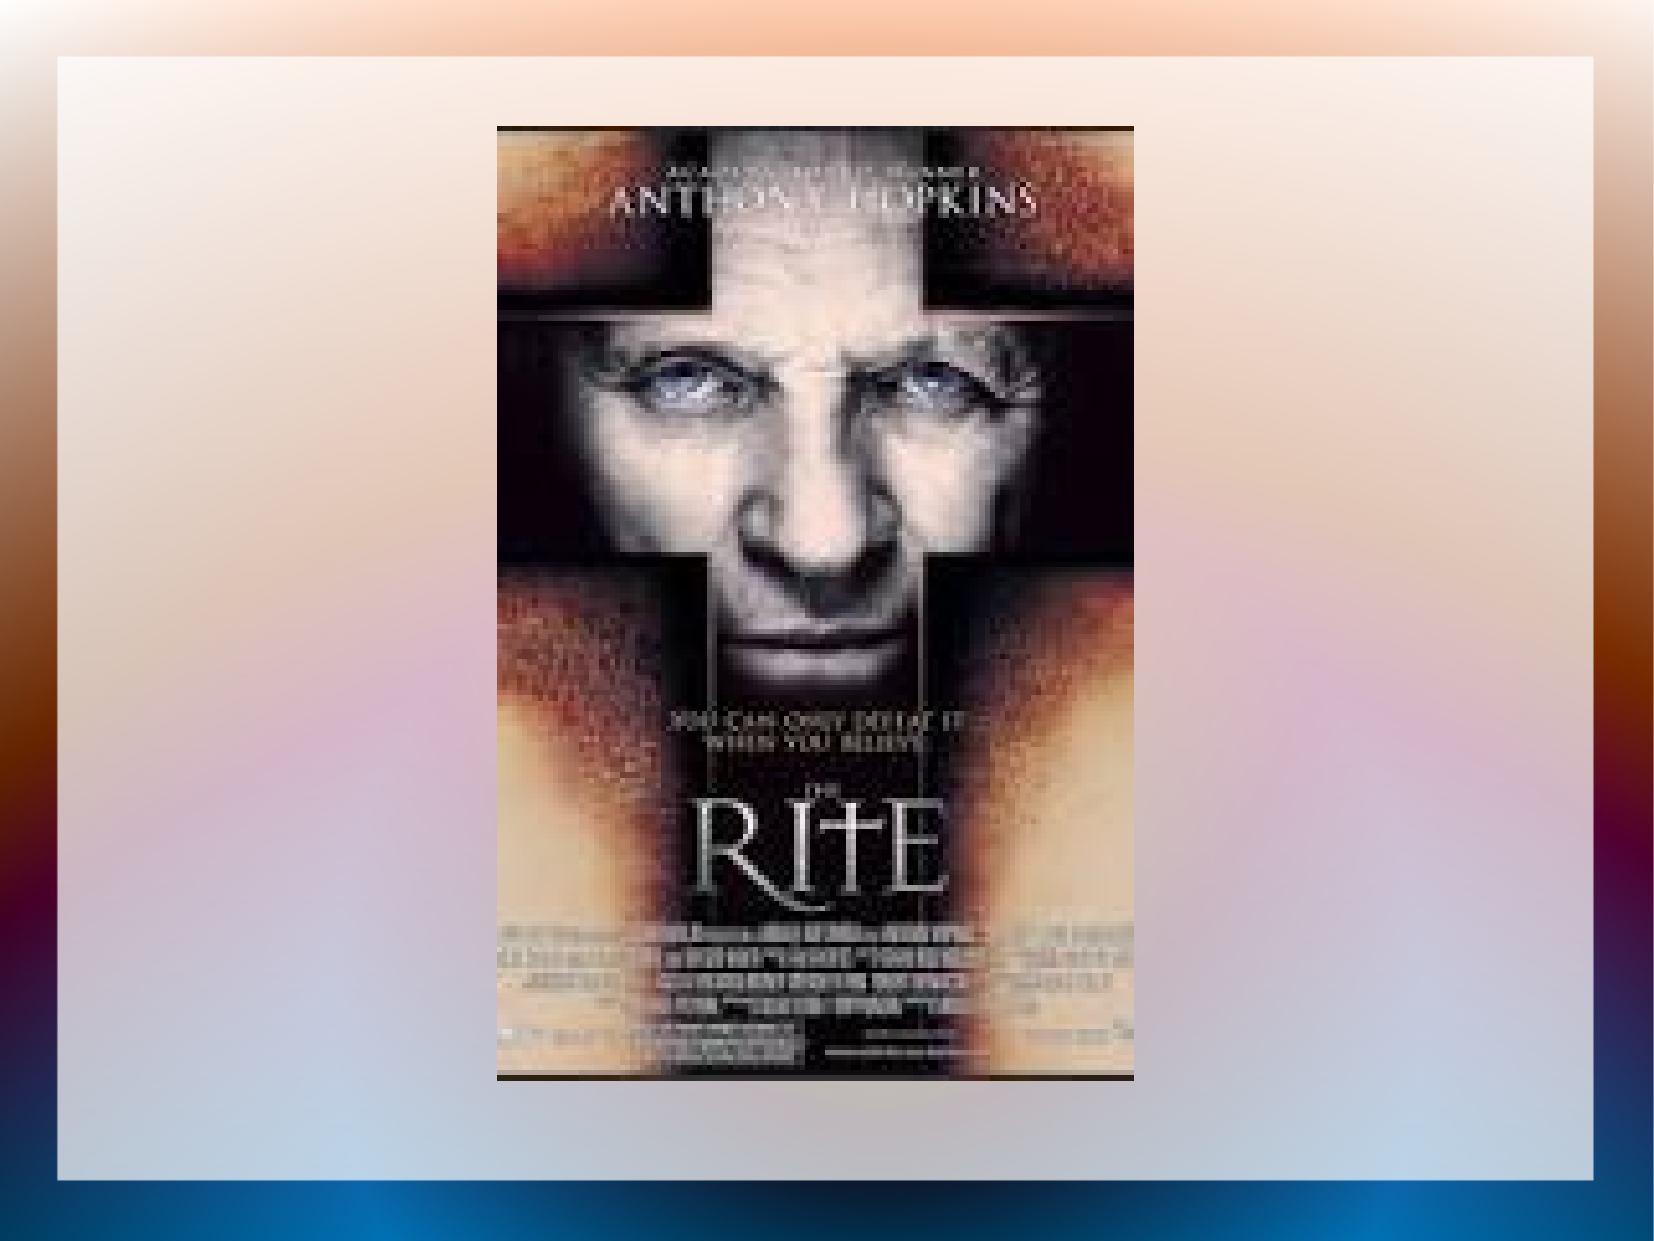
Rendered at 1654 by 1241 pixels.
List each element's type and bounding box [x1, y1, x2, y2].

picture [497, 126, 1134, 1081]
